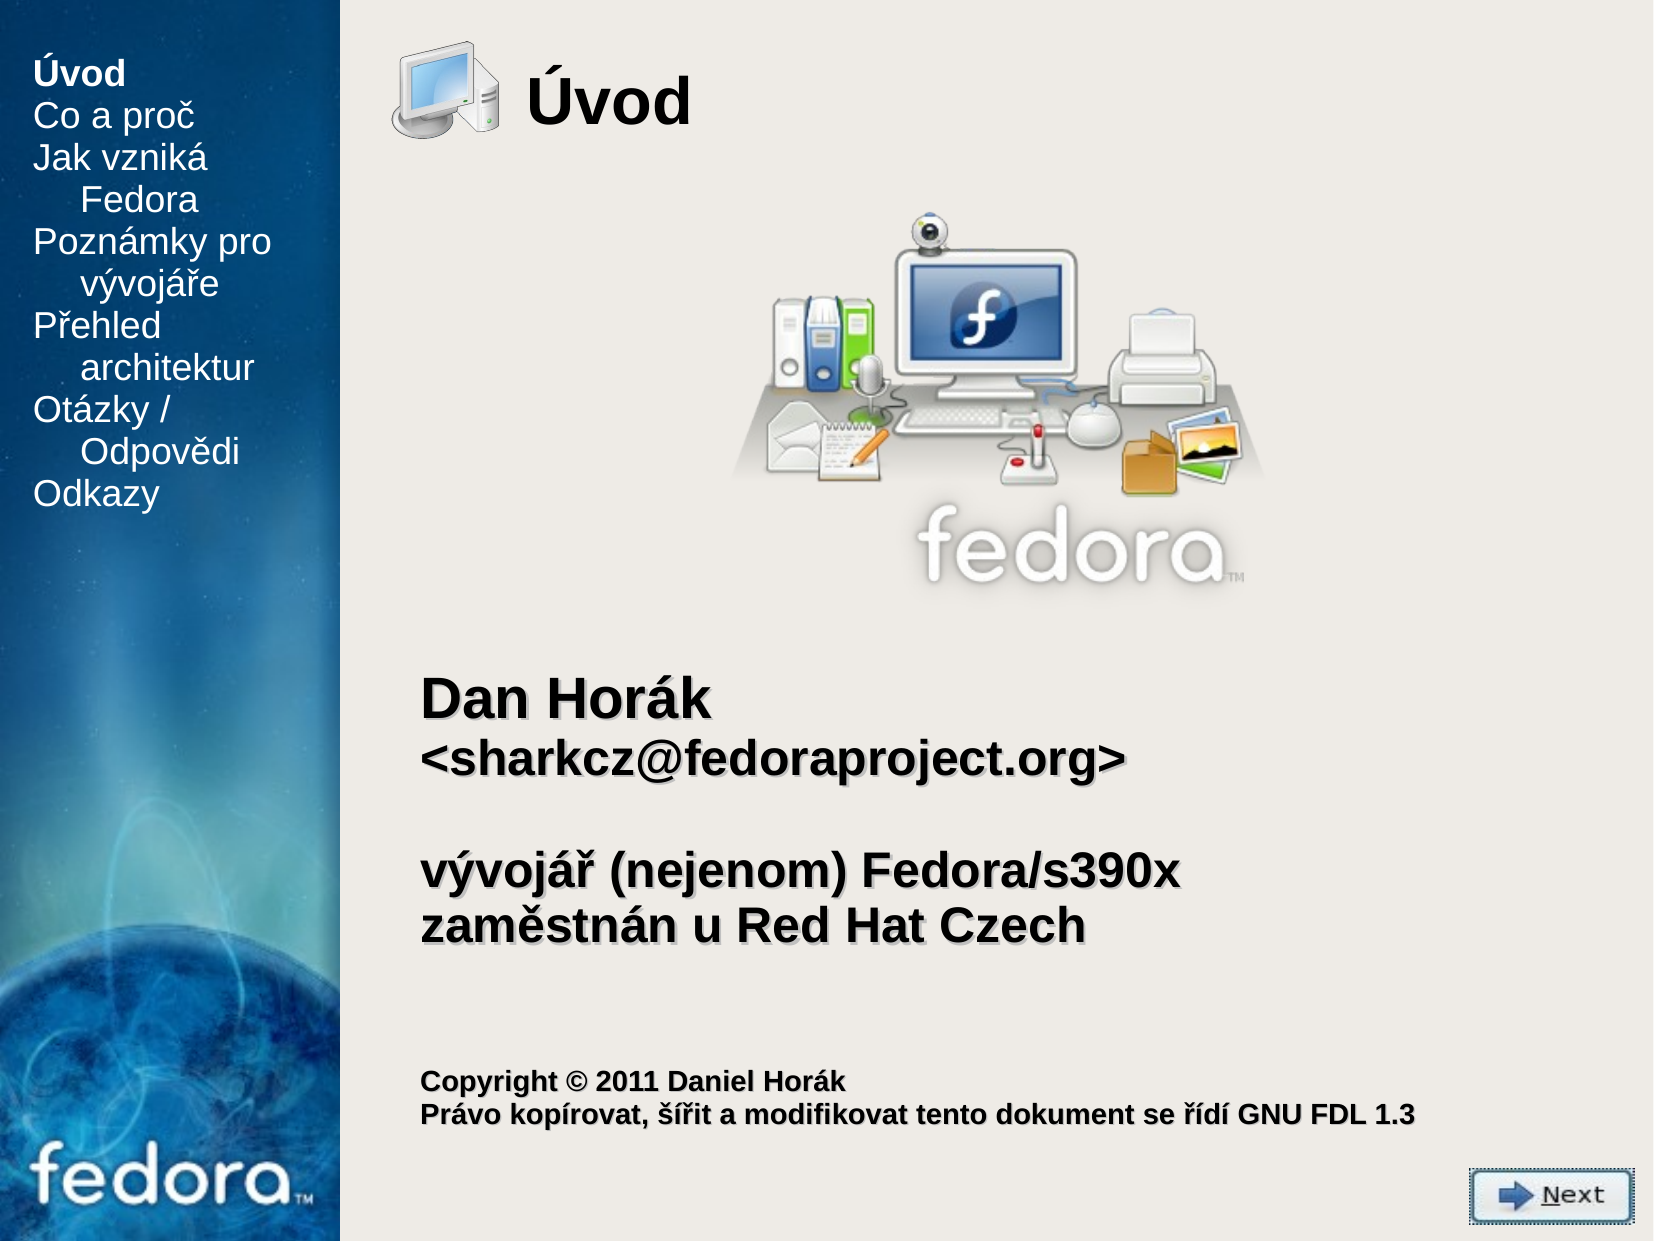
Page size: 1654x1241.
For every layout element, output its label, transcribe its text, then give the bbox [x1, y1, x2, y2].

picture [0, 0, 1654, 1241]
text_box Dan Horák <sharkcz@fedoraproject.org> vývojář (nejenom) Fedora/s390x zaměstnán u Red Hat Czech Copyright © 2011 Daniel Horák Právo kopírovat, šířit a modifikovat tento dokument se řídí GNU FDL 1.3 [405, 657, 1622, 1159]
text_box Úvod [511, 56, 1316, 147]
text_box Úvod Co a proč Jak vzniká Fedora Poznámky pro vývojáře Přehled architektur Otázky / Odpovědi Odkazy [18, 45, 327, 523]
